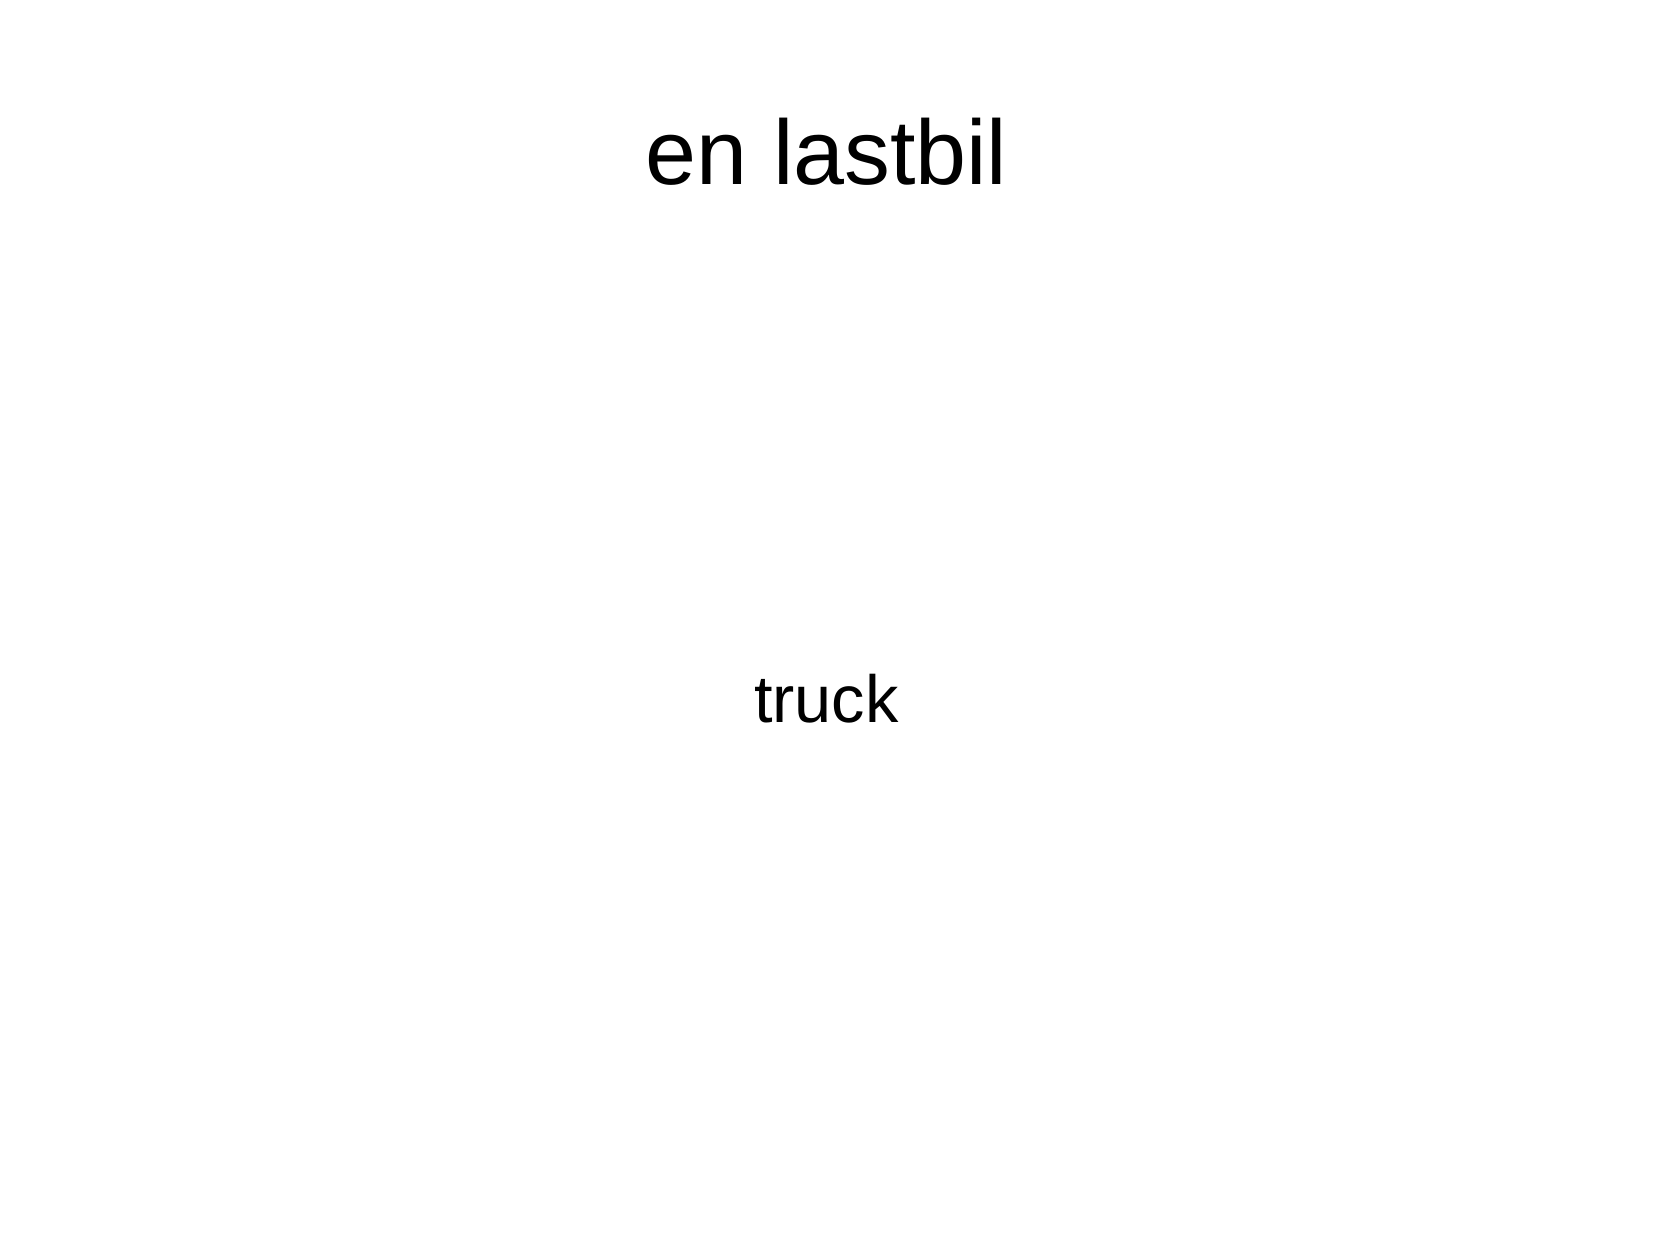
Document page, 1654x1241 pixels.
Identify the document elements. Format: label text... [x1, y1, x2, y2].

title en lastbil [82, 56, 1571, 250]
subtitle truck [82, 297, 1571, 1102]
